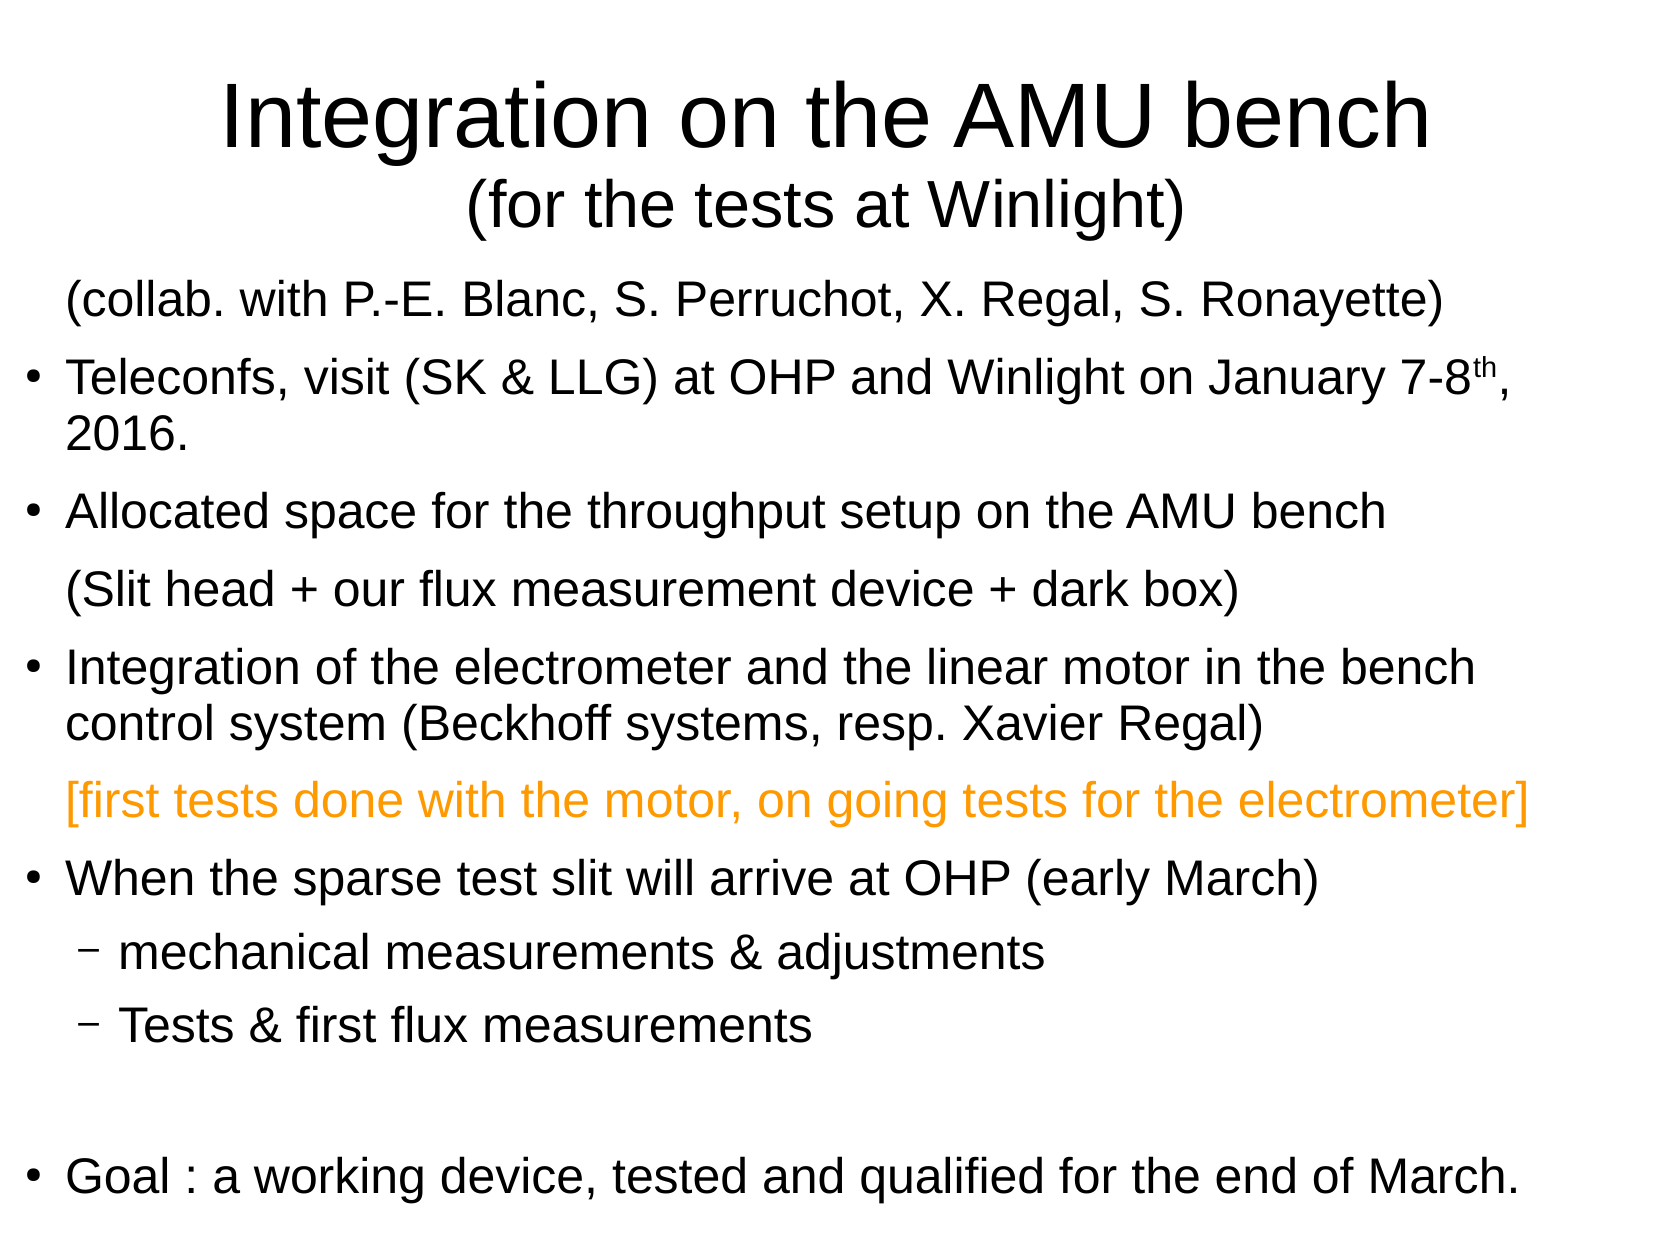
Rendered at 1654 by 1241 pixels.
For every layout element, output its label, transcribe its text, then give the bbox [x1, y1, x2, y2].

title Integration on the AMU bench (for the tests at Winlight) [82, 49, 1571, 257]
list (collab. with P.-E. Blanc, S. Perruchot, X. Regal, S. Ronayette) Teleconfs, visit (SK & LLG) at OHP and Winlight on January 7-8th, 2016. Allocated space for the throughput setup on the AMU bench (Slit head + our flux measurement device + dark box) Integration of the electrometer and the linear motor in the bench control system (Beckhoff systems, resp. Xavier Regal) [first tests done with the motor, on going tests for the electrometer] When the sparse test slit will arrive at OHP (early March) mechanical measurements & adjustments Tests & first flux measurements Goal : a working device, tested and qualified for the end of March. [11, 271, 1619, 1205]
